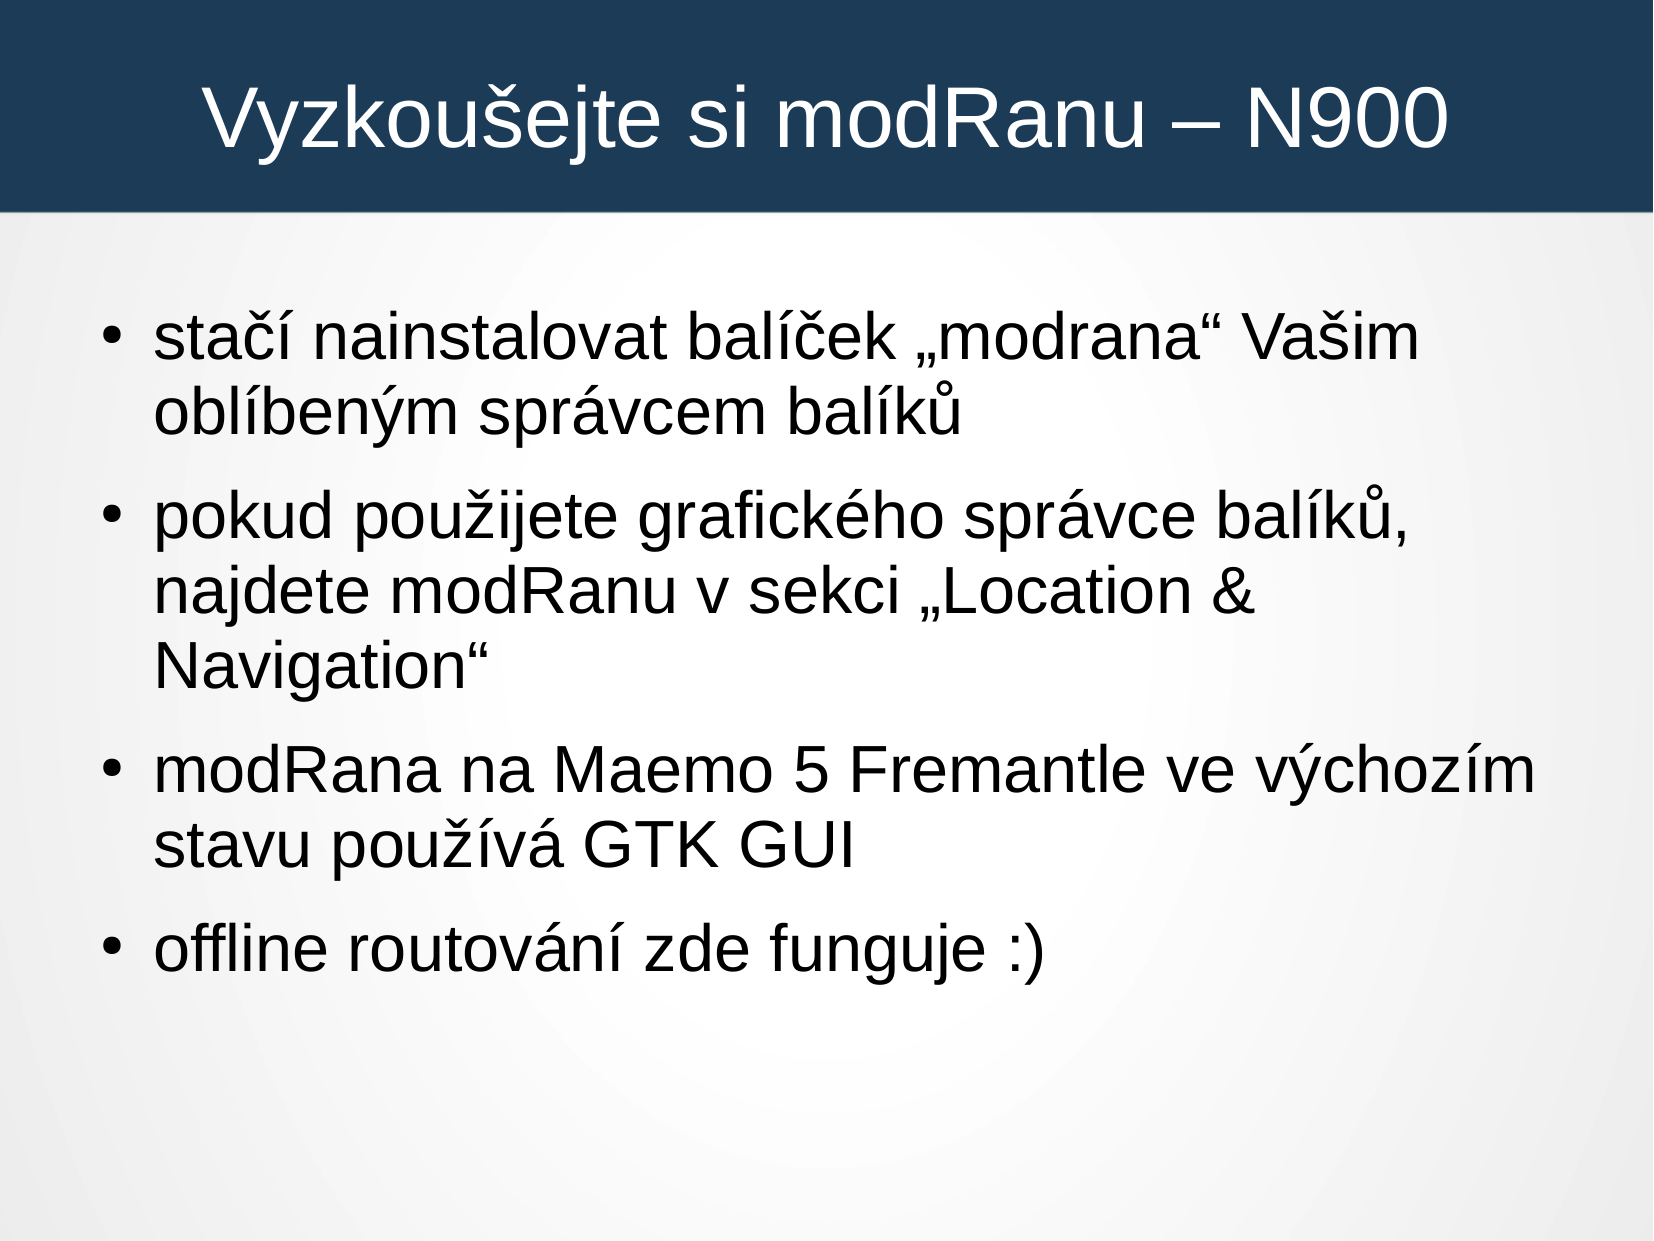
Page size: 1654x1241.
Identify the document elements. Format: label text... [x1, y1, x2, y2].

picture [0, 0, 1653, 1241]
list stačí nainstalovat balíček „modrana“ Vašim oblíbeným správcem balíků pokud použijete grafického správce balíků, najdete modRanu v sekci „Location & Navigation“ modRana na Maemo 5 Fremantle ve výchozím stavu používá GTK GUI offline routování zde funguje :) [82, 299, 1571, 1063]
title Vyzkoušejte si modRanu – N900 [82, 47, 1571, 189]
